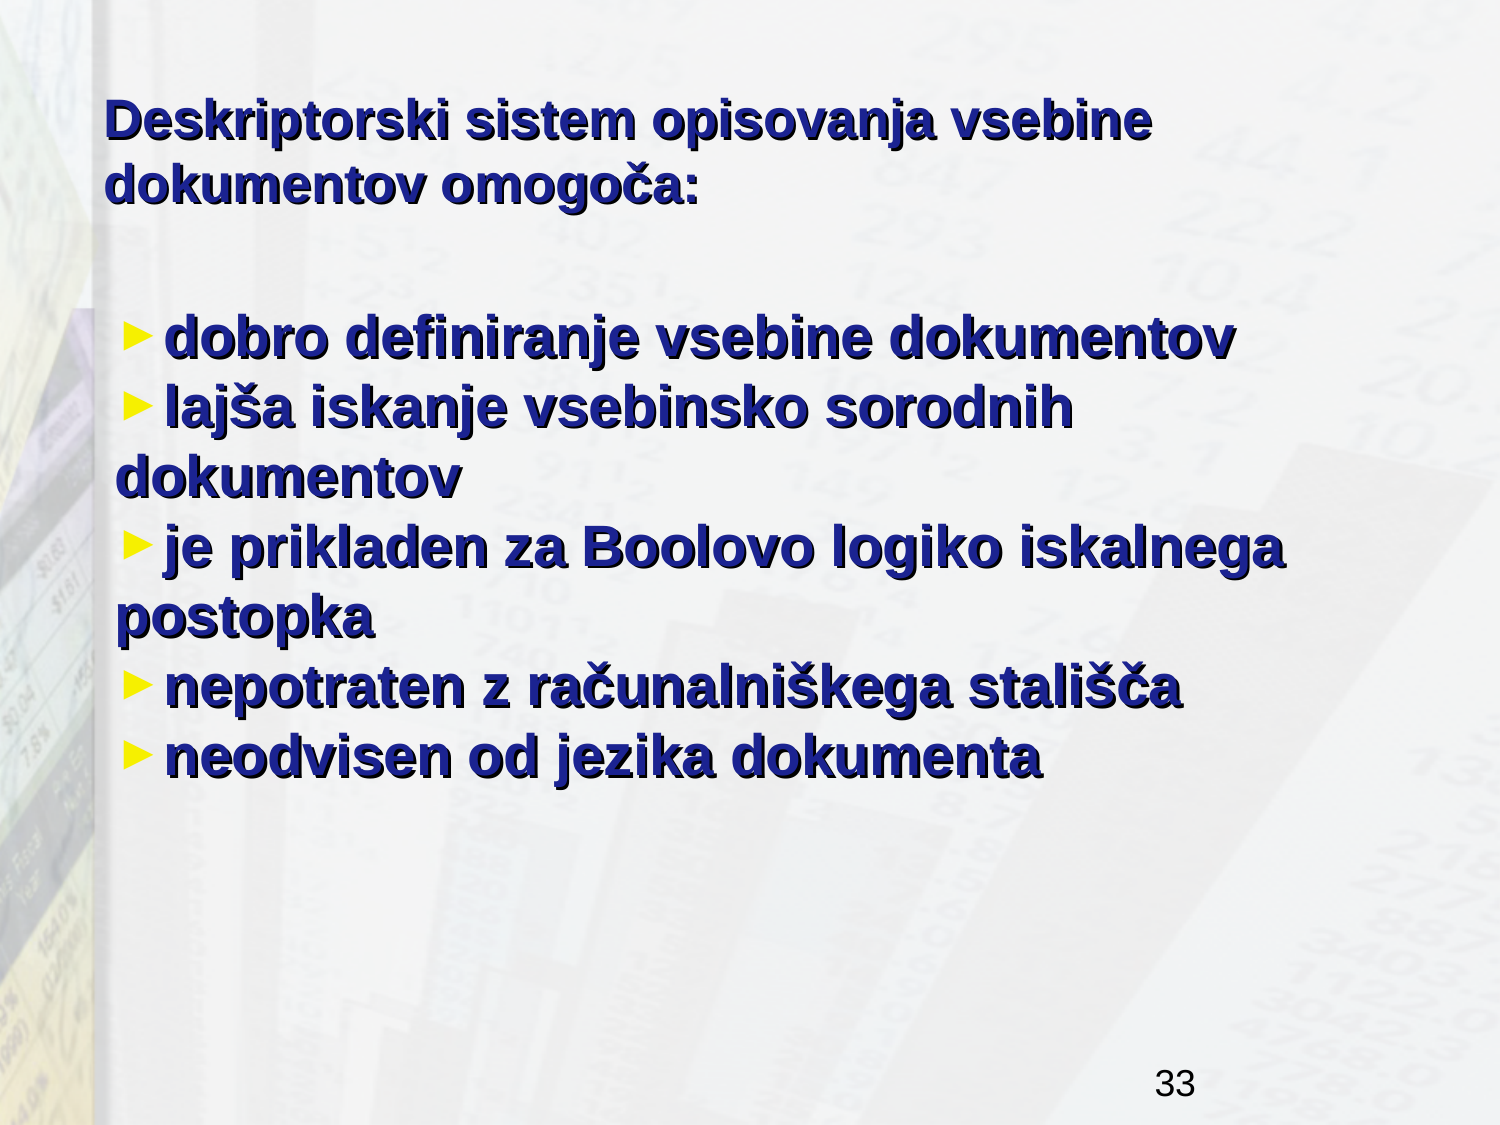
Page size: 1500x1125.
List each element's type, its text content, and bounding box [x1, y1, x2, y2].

title Deskriptorski sistem opisovanja vsebine dokumentov omogoča: [88, 54, 1439, 243]
list dobro definiranje vsebine dokumentov lajša iskanje vsebinsko sorodnih dokumentov je prikladen za Boolovo logiko iskalnega postopka nepotraten z računalniškega stališča neodvisen od jezika dokumenta [100, 290, 1447, 905]
picture [0, 0, 1500, 1125]
